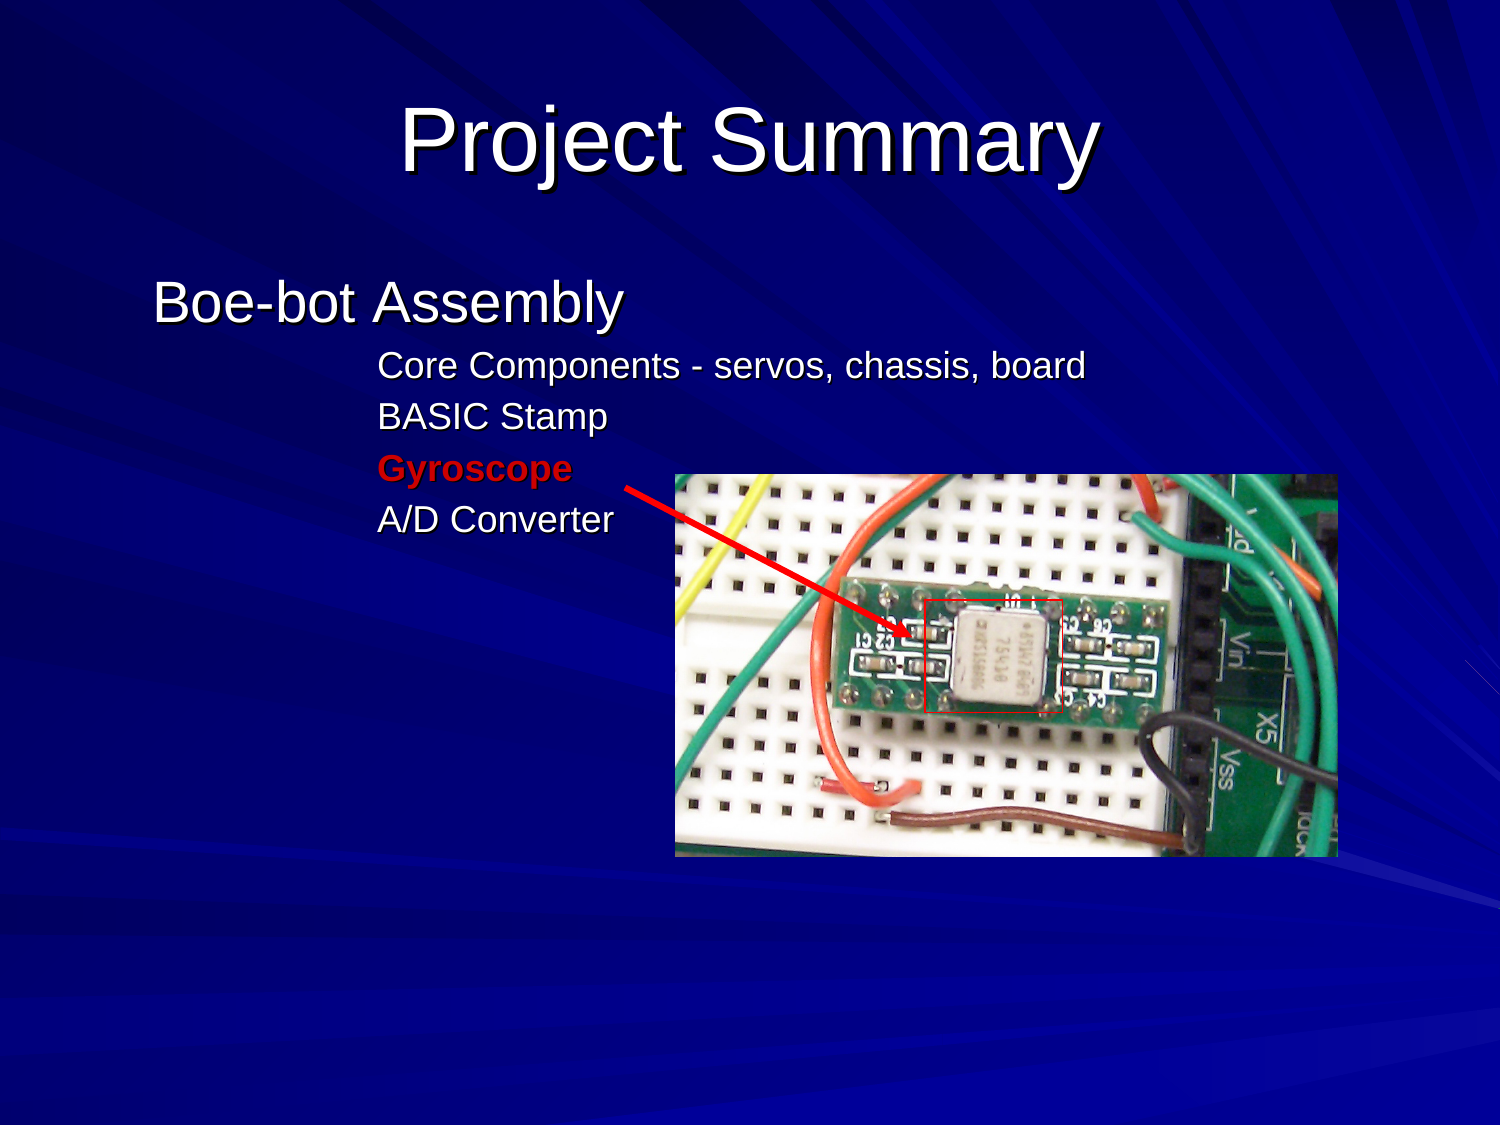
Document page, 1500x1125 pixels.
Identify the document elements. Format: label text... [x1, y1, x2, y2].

list Boe-bot Assembly Core Components - servos, chassis, board BASIC Stamp Gyroscope A/D Converter [137, 262, 1250, 1006]
title Project Summary [75, 45, 1426, 234]
picture [675, 474, 1338, 857]
